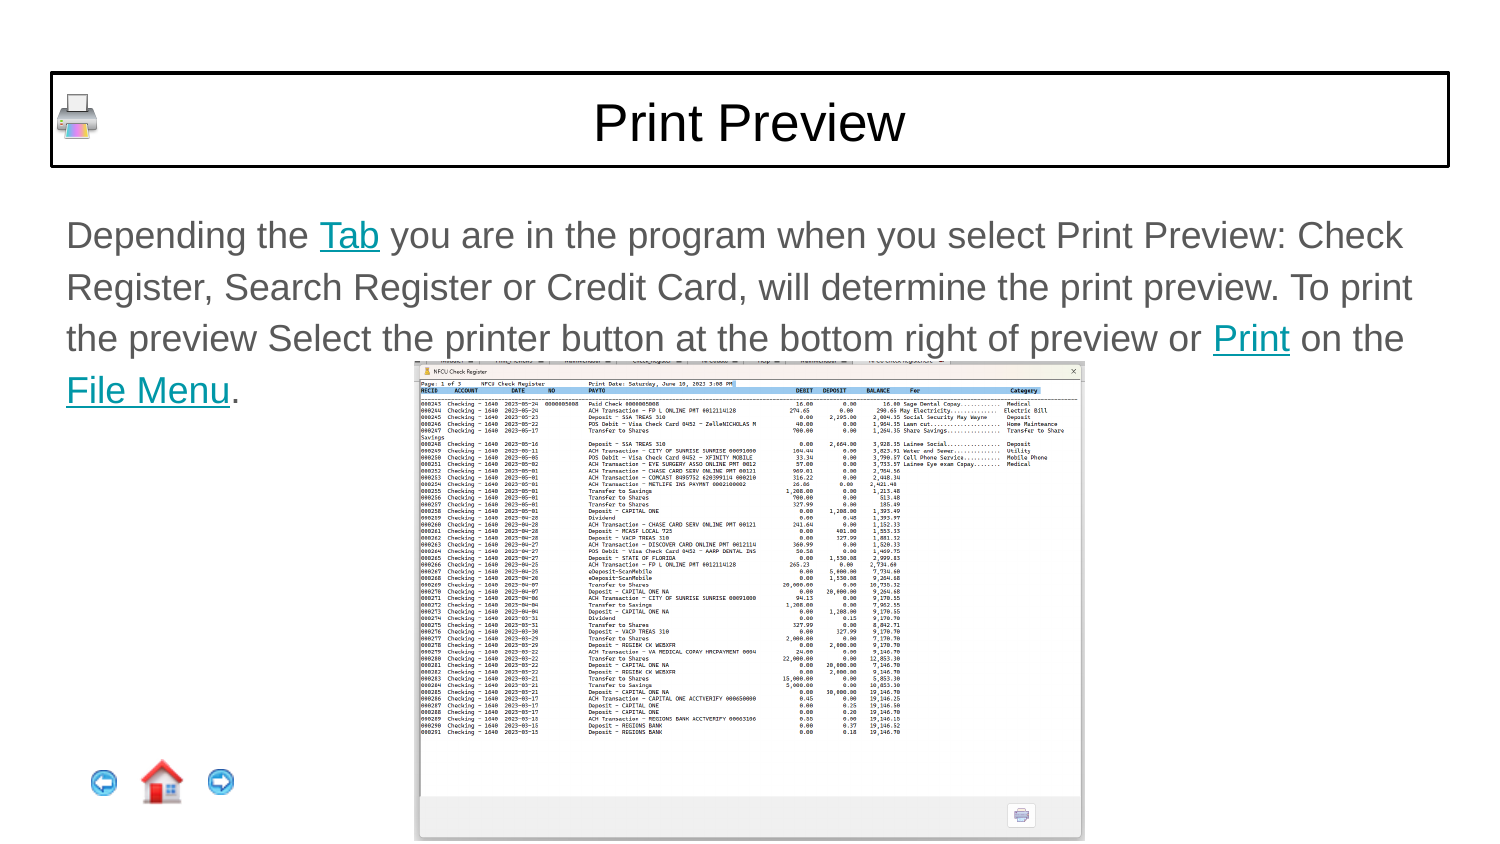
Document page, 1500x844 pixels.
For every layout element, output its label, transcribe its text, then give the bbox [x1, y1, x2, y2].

picture [54, 94, 99, 139]
title Print Preview [51, 72, 1449, 167]
list Depending the Tab you are in the program when you select Print Preview: Check Register, Search Register or Credit Card, will determine the print preview. To print the preview Select the printer button at the bottom right of preview or Print on the File Menu. [51, 189, 1449, 694]
picture [414, 361, 1085, 841]
picture [137, 758, 188, 809]
picture [208, 769, 234, 795]
picture [91, 770, 117, 796]
